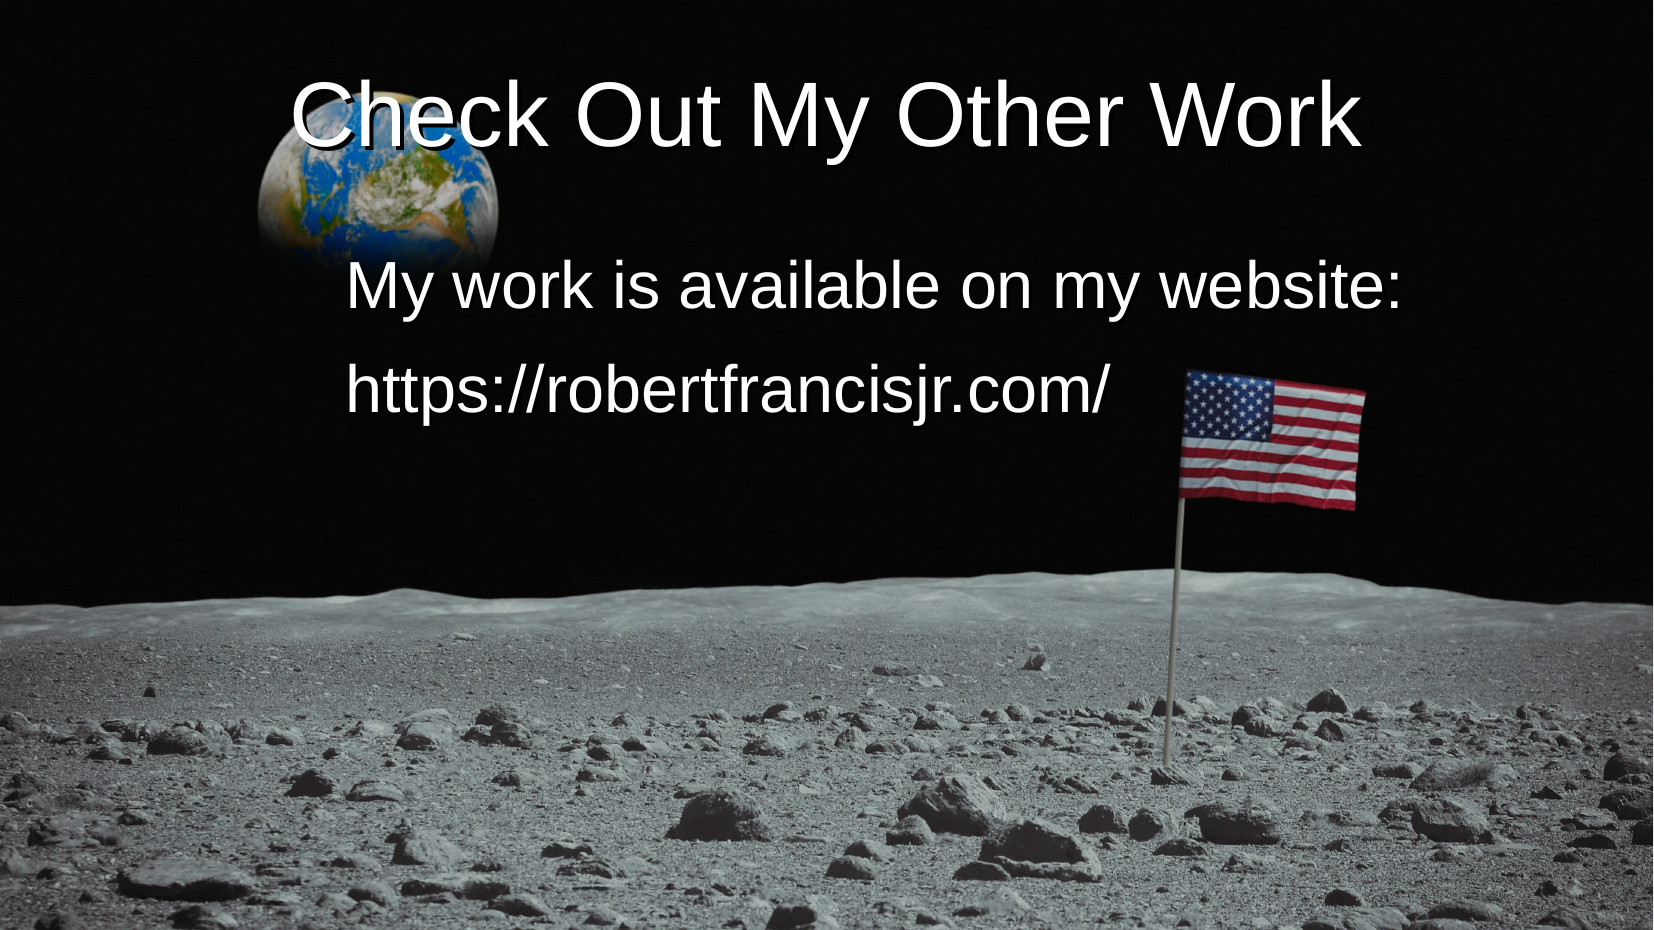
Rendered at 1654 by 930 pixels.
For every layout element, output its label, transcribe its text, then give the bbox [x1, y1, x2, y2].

picture [0, 0, 1654, 930]
list My work is available on my website: https://robertfrancisjr.com/ [274, 248, 1653, 788]
title Check Out My Other Work [82, 37, 1571, 193]
